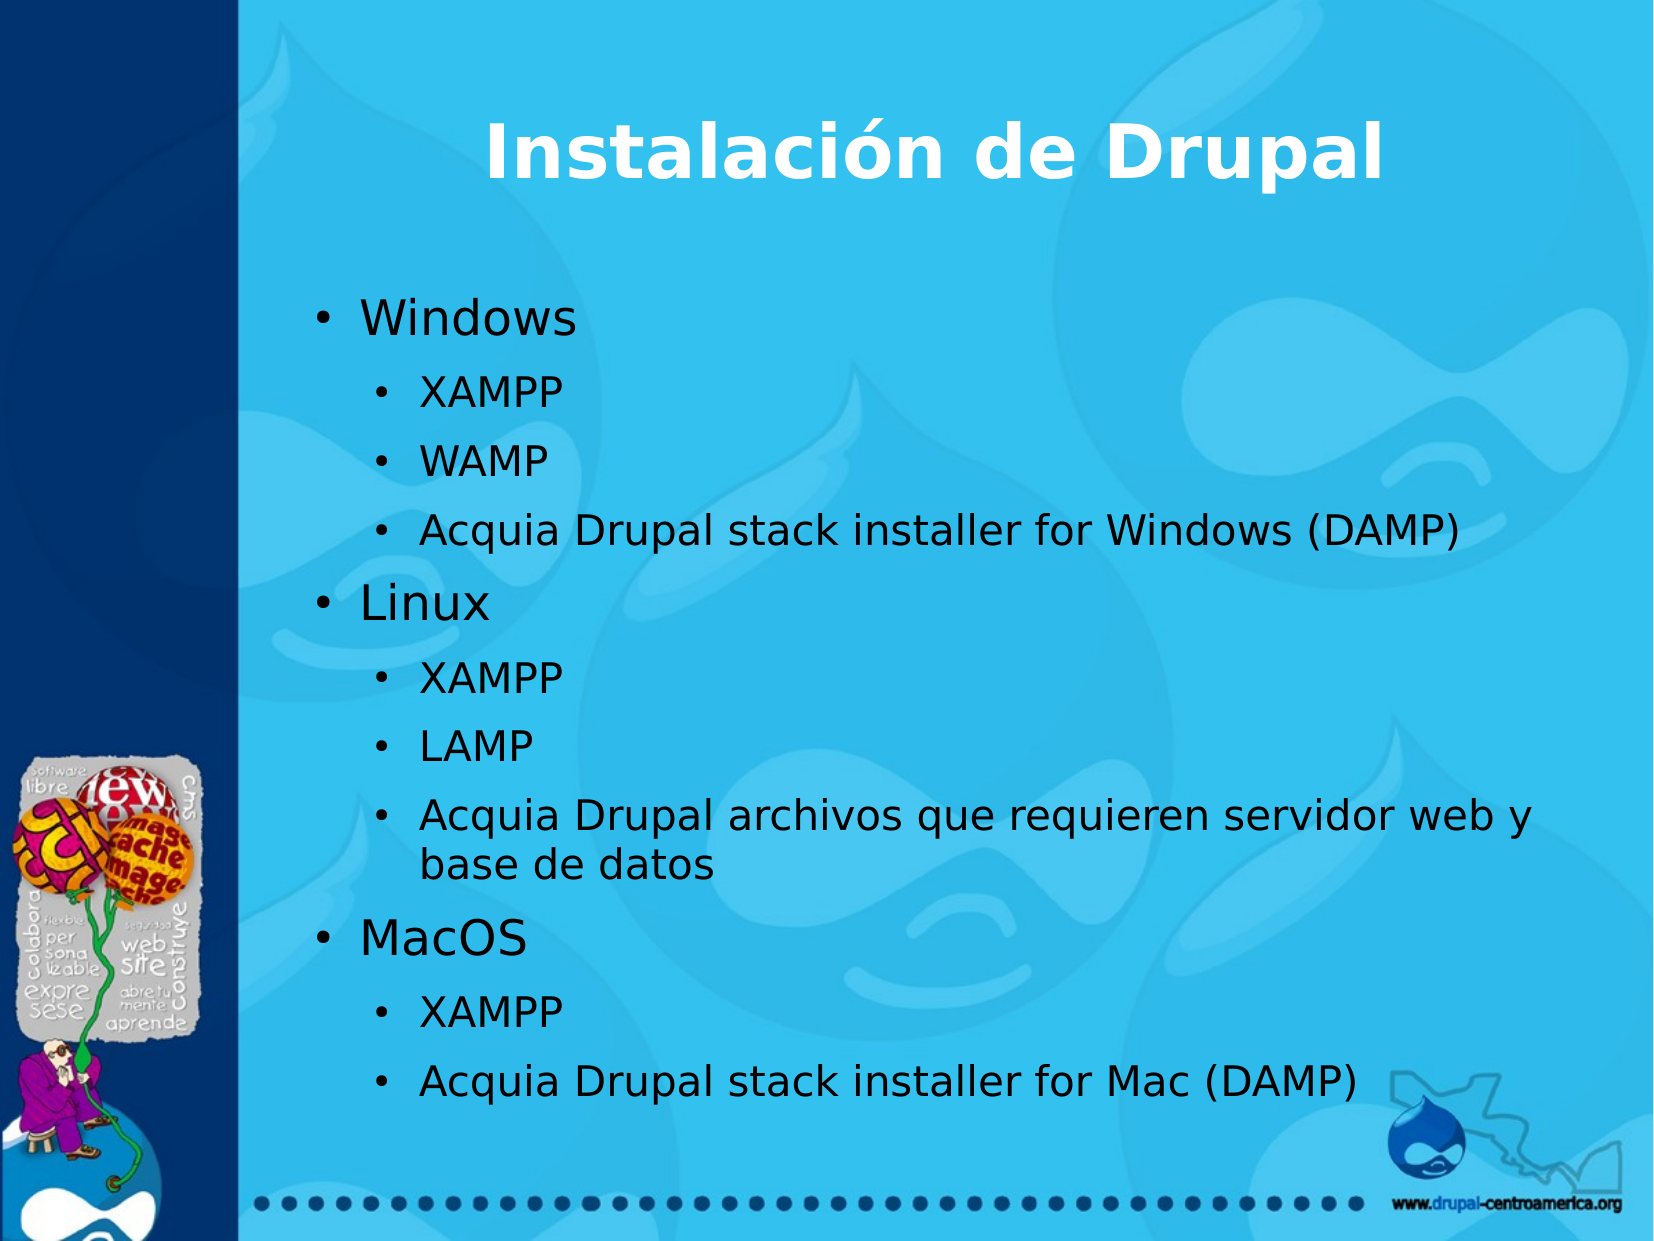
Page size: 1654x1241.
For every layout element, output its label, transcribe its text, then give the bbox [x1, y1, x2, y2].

picture [0, 0, 1654, 1241]
list Windows XAMPP WAMP Acquia Drupal stack installer for Windows (DAMP) Linux XAMPP LAMP Acquia Drupal archivos que requieren servidor web y base de datos MacOS XAMPP Acquia Drupal stack installer for Mac (DAMP) [300, 290, 1571, 1109]
title Instalación de Drupal [300, 49, 1571, 257]
